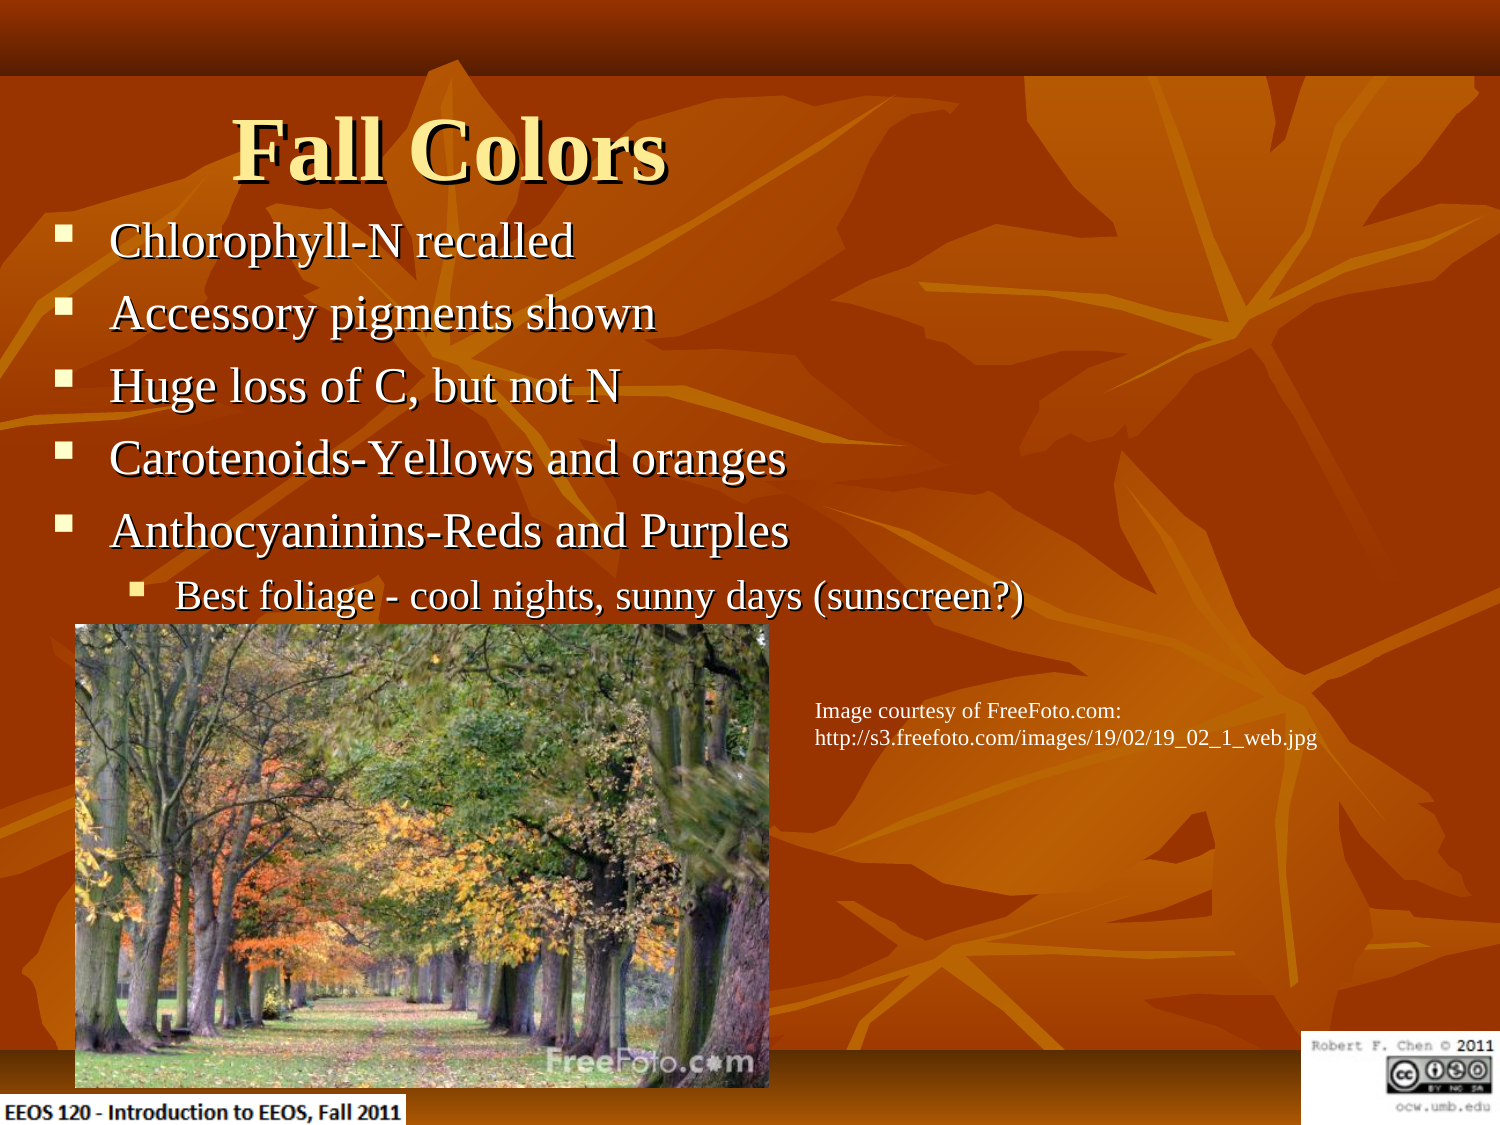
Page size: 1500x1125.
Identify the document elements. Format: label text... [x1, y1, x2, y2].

text_box Image courtesy of FreeFoto.com: http://s3.freefoto.com/images/19/02/19_02_1_web.jpg [799, 687, 1351, 758]
picture [0, 1094, 406, 1125]
picture [75, 624, 769, 1088]
list Chlorophyll-N recalled Accessory pigments shown Huge loss of C, but not N Carotenoids-Yellows and oranges Anthocyaninins-Reds and Purples Best foliage - cool nights, sunny days (sunscreen?) [37, 199, 1388, 944]
title Fall Colors [0, 49, 901, 238]
picture [1301, 1031, 1500, 1125]
